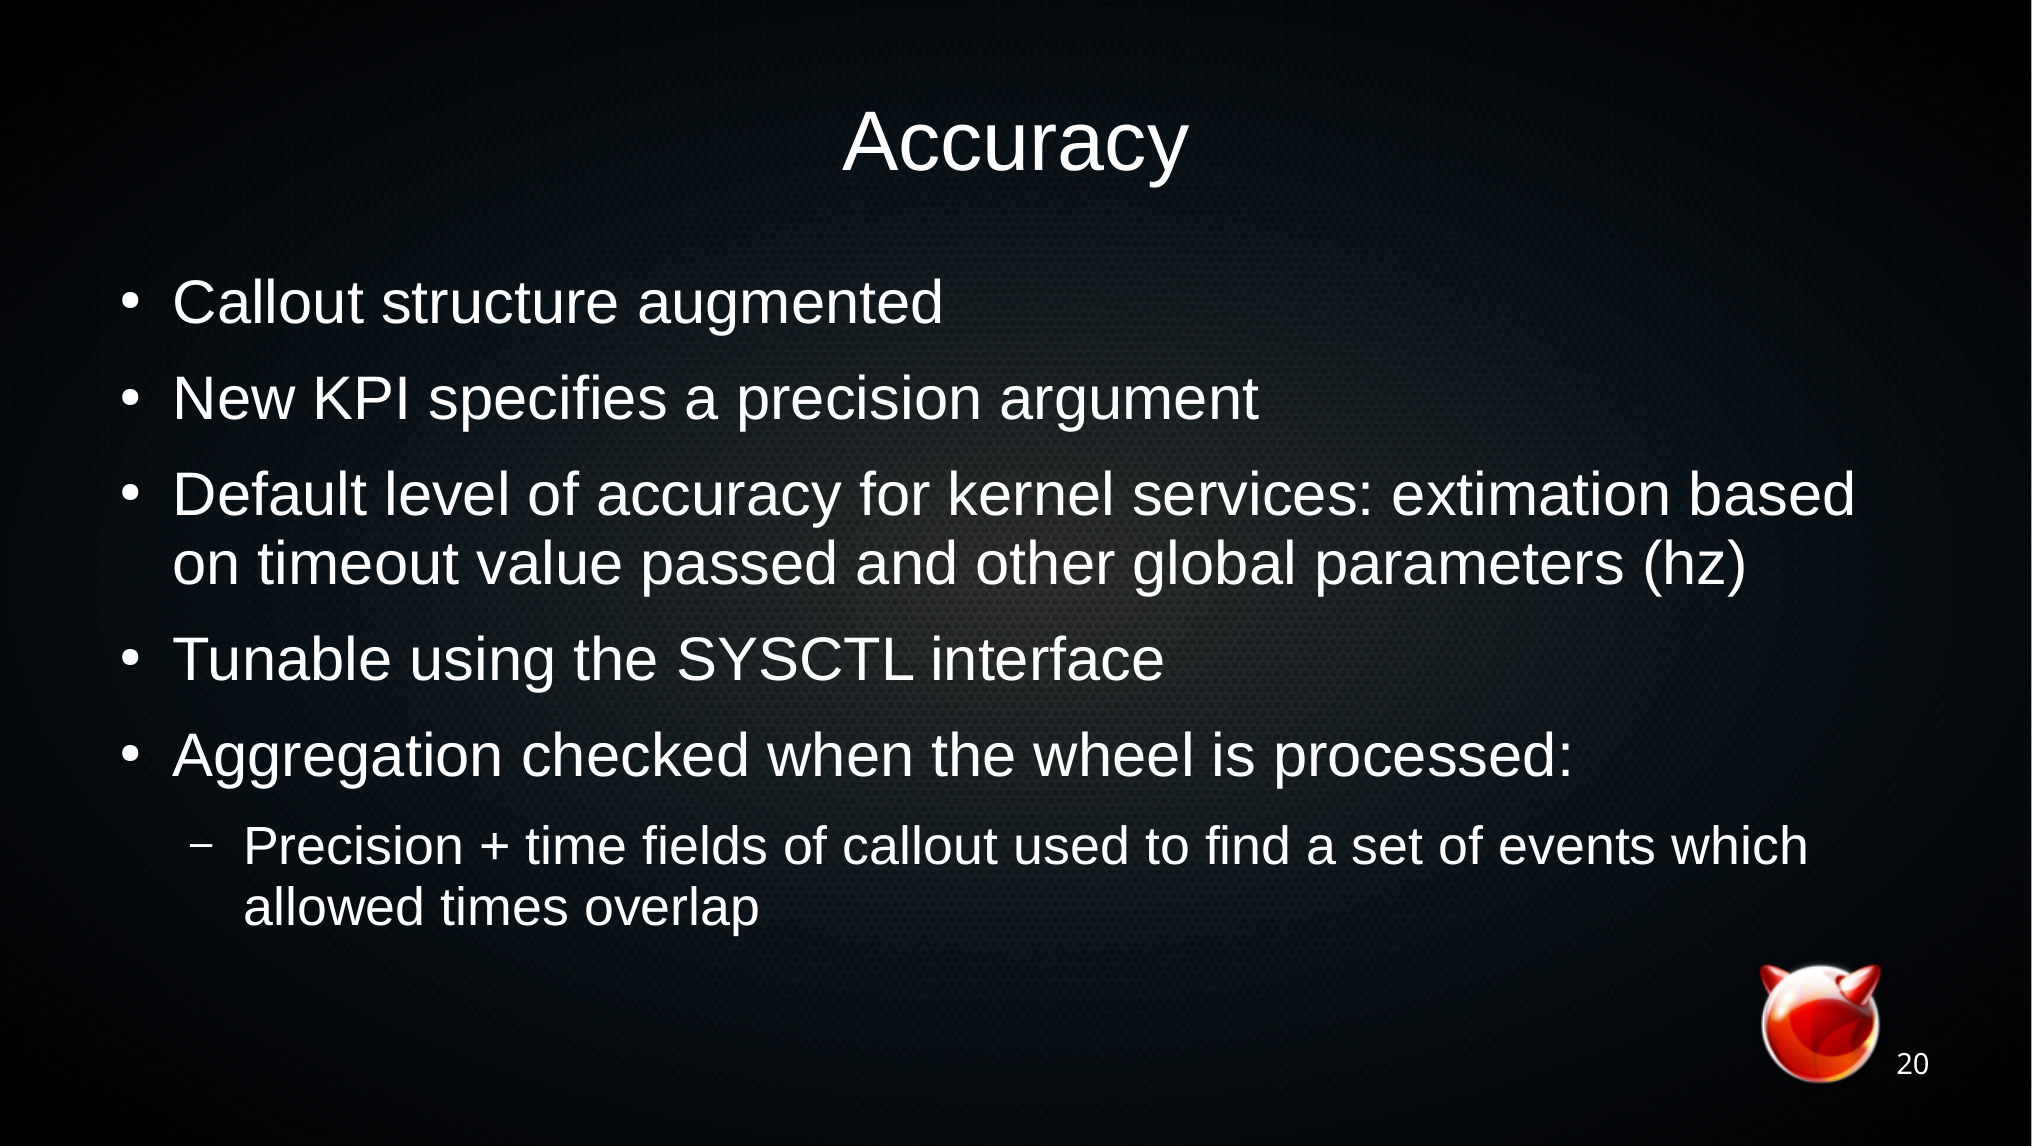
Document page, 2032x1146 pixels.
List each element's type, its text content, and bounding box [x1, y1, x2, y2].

picture [0, 0, 2032, 1146]
list Callout structure augmented New KPI specifies a precision argument Default level of accuracy for kernel services: extimation based on timeout value passed and other global parameters (hz) Tunable using the SYSCTL interface Aggregation checked when the wheel is processed: Precision + time fields of callout used to find a set of events which allowed times overlap [101, 268, 1890, 1025]
title Accuracy [101, 45, 1930, 237]
